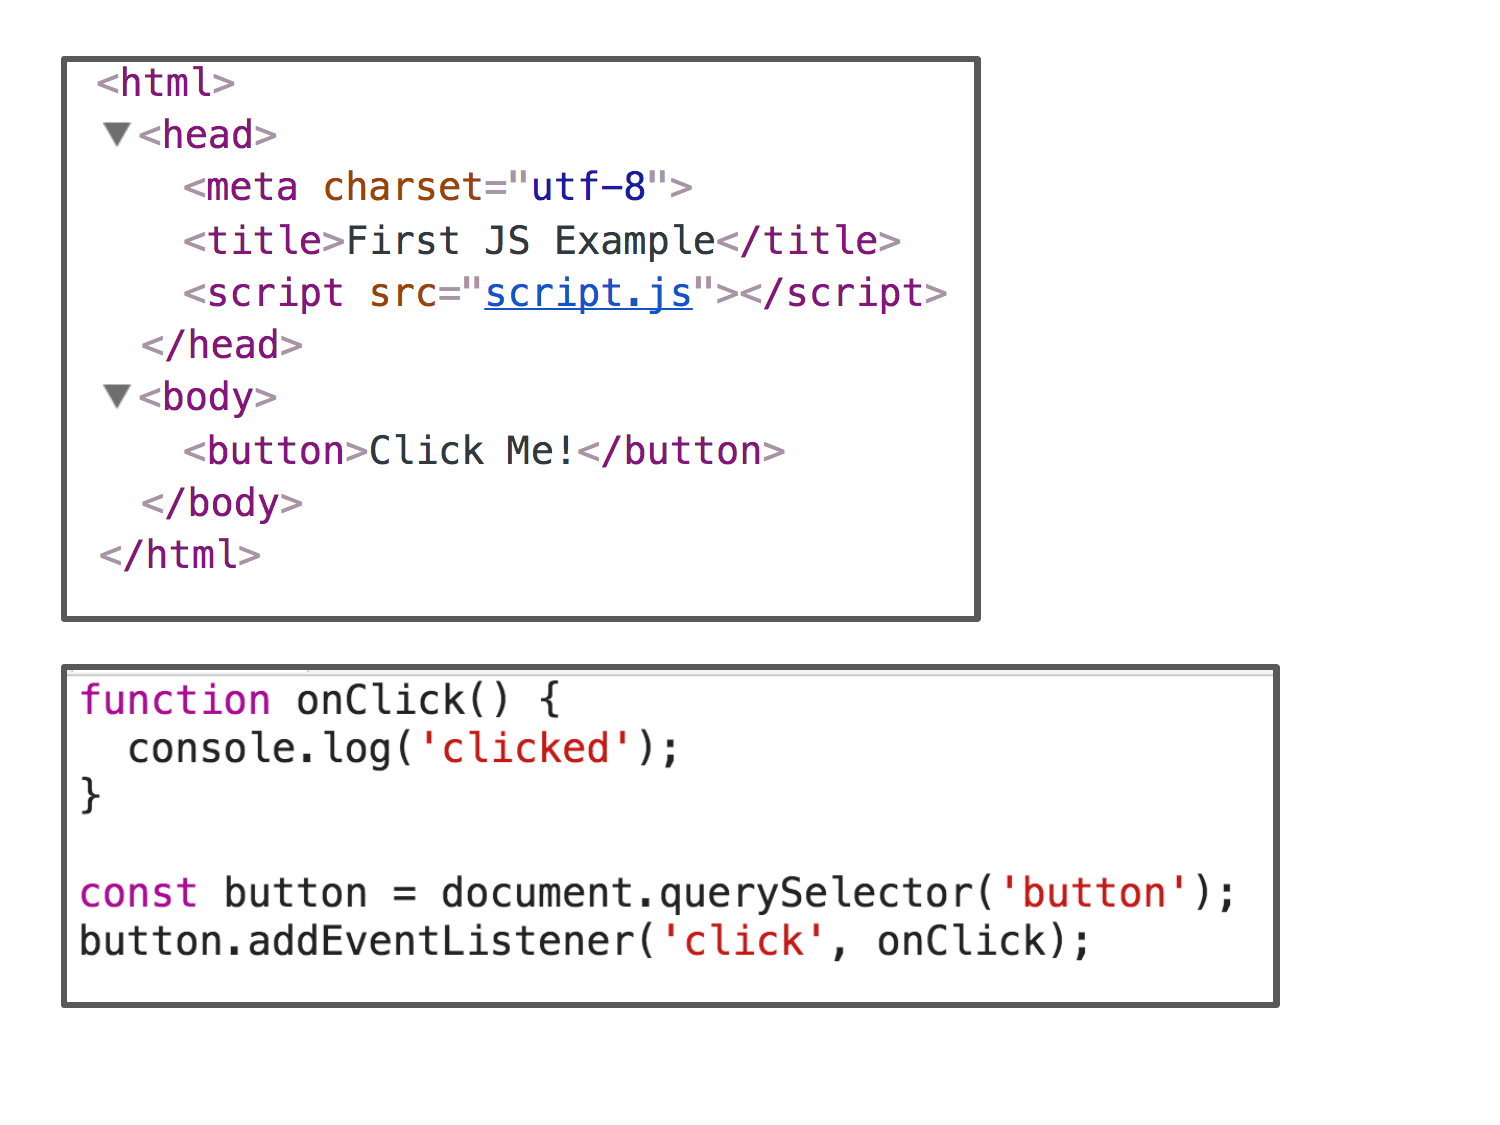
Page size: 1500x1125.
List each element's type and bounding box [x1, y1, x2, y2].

picture [67, 670, 1274, 1003]
picture [67, 62, 975, 616]
